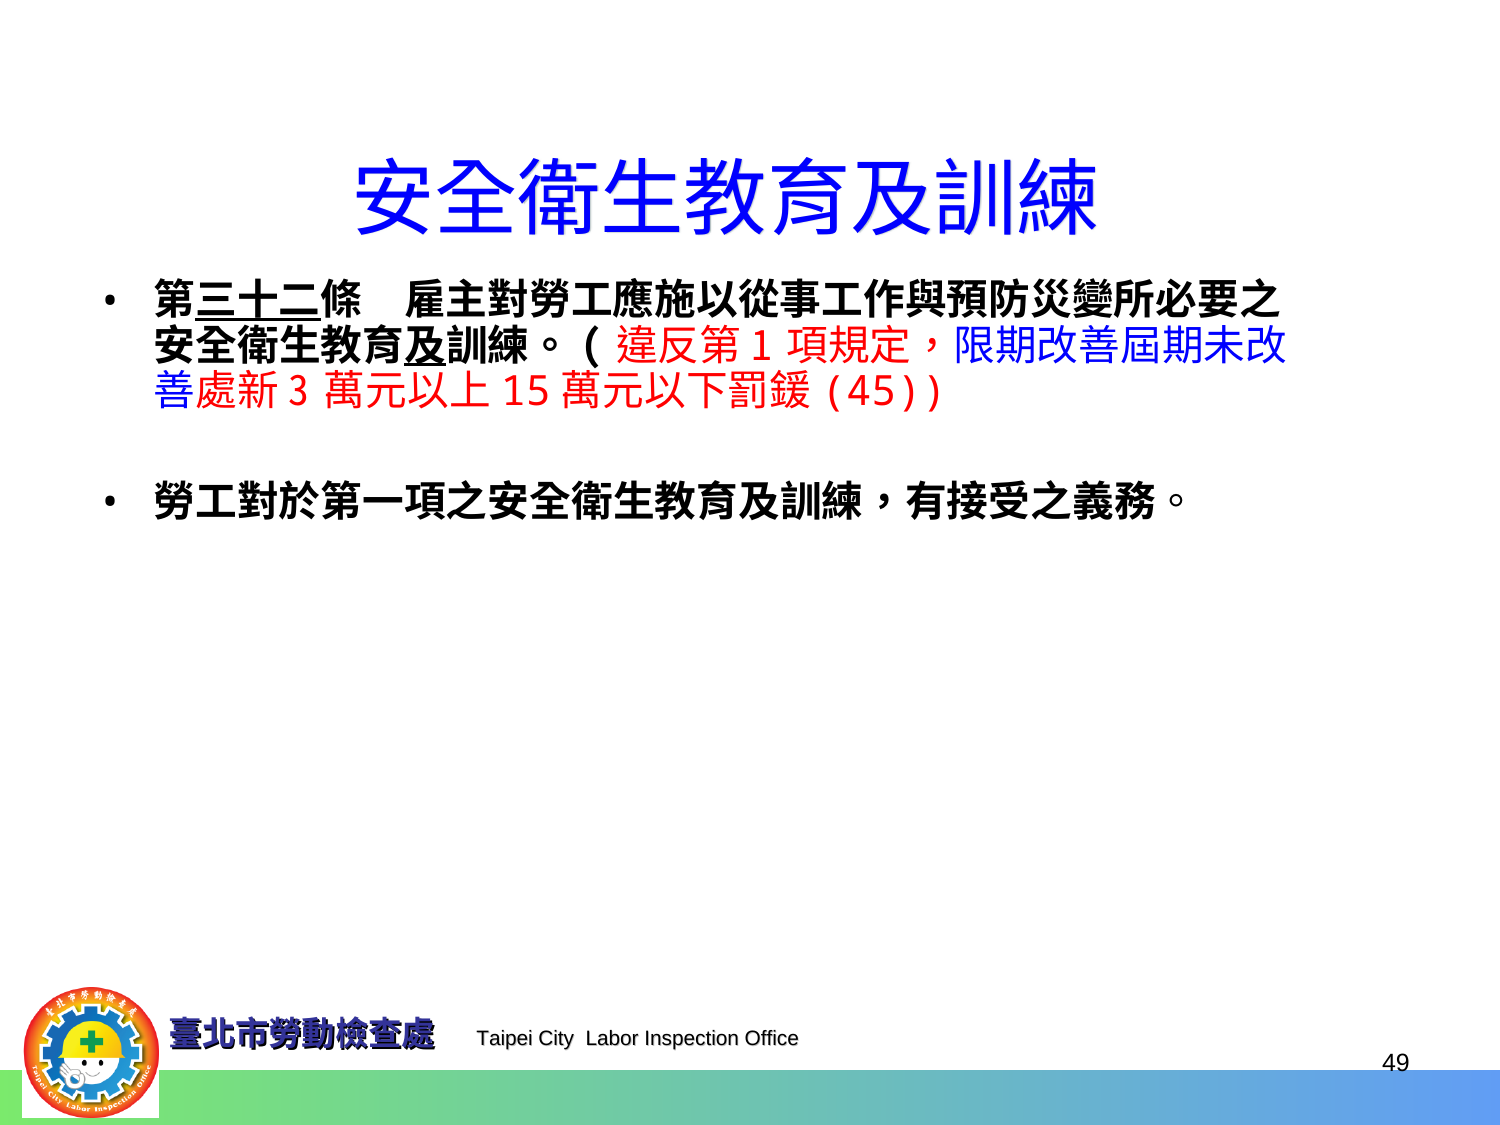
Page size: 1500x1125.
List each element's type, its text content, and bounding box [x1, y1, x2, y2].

text_box <編號> [1074, 1024, 1426, 1100]
picture [22, 987, 159, 1118]
list 第三十二條 雇主對勞工應施以從事工作與預防災變所必要之安全衛生教育及訓練。(違反第1項規定，限期改善屆期未改善處新3萬元以上15萬元以下罰鍰(45)) 勞工對於第一項之安全衛生教育及訓練，有接受之義務。 [82, 271, 1329, 844]
text_box 安全衛生教育及訓練 [336, 137, 1116, 253]
